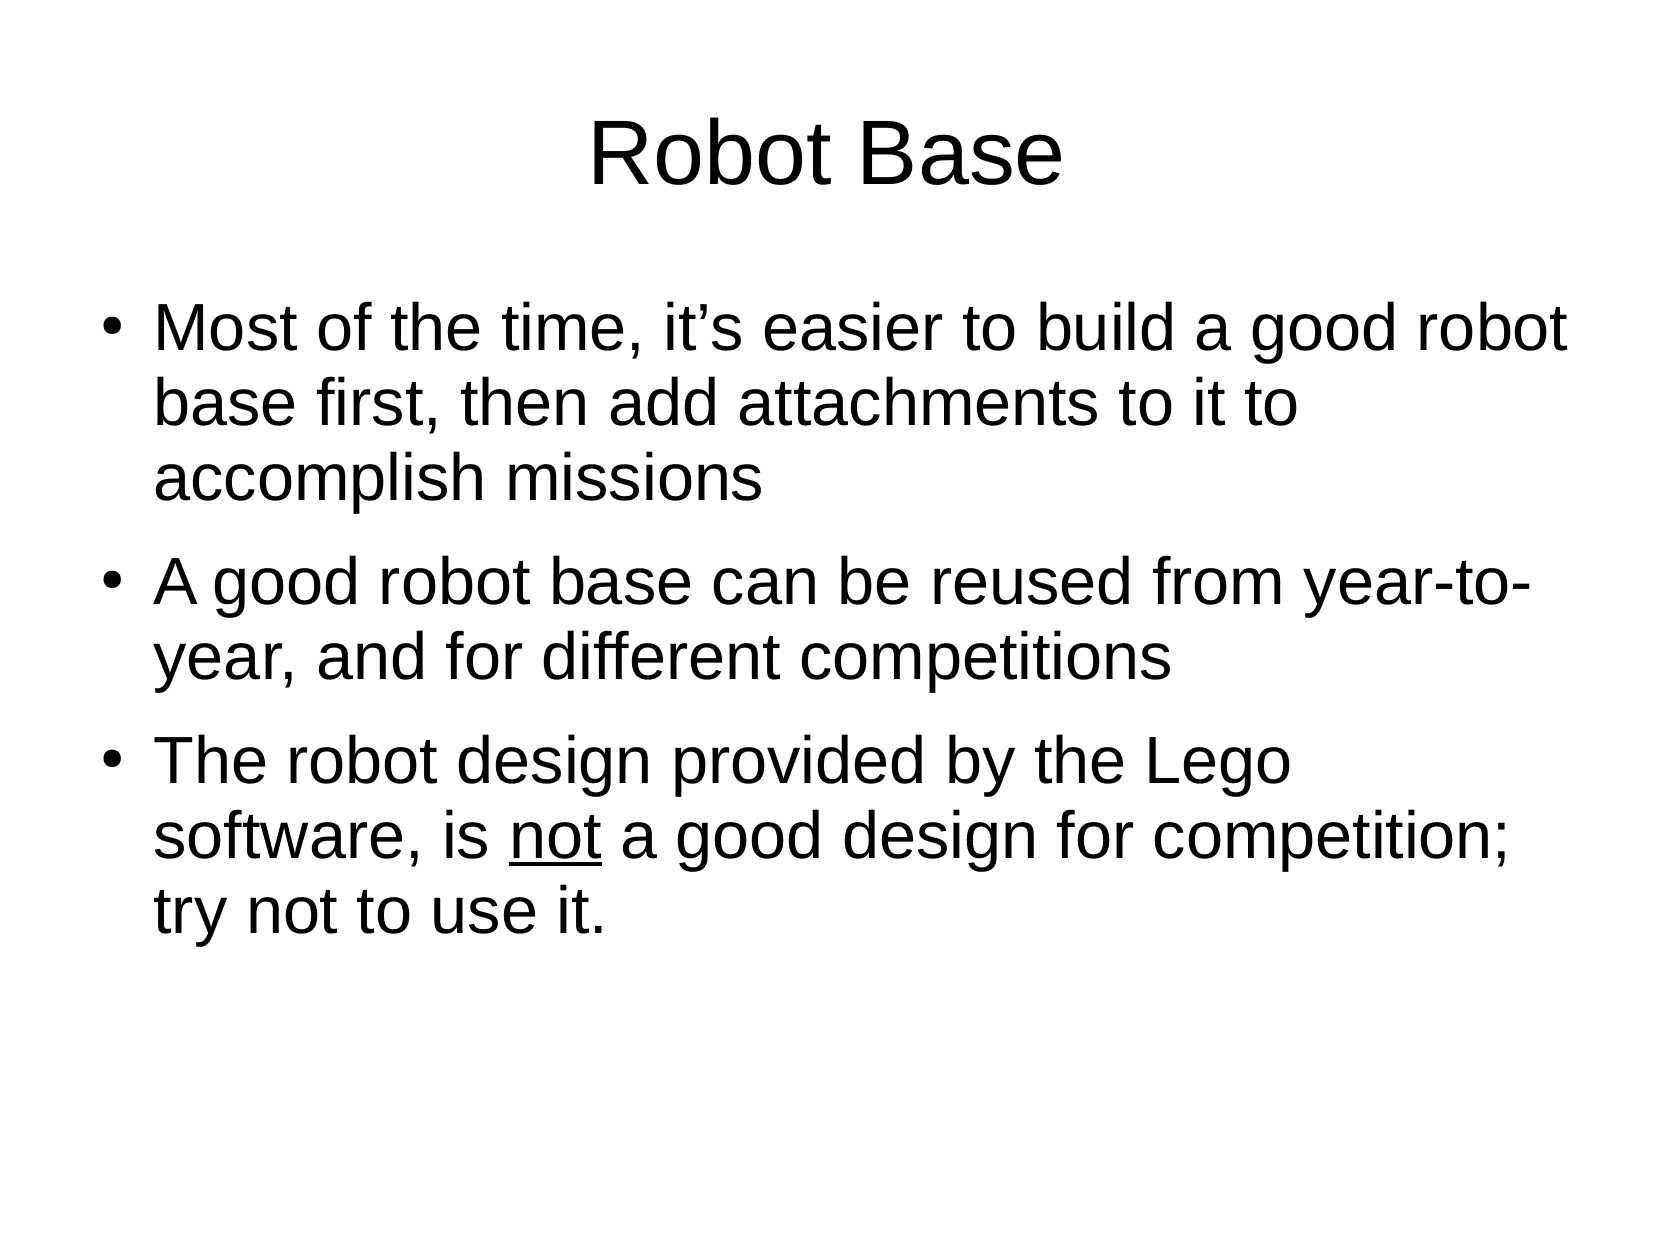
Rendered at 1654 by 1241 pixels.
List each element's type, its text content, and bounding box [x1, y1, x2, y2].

title Robot Base [82, 49, 1571, 257]
list Most of the time, it’s easier to build a good robot base first, then add attachments to it to accomplish missions A good robot base can be reused from year-to-year, and for different competitions The robot design provided by the Lego software, is not a good design for competition; try not to use it. [82, 290, 1571, 1111]
